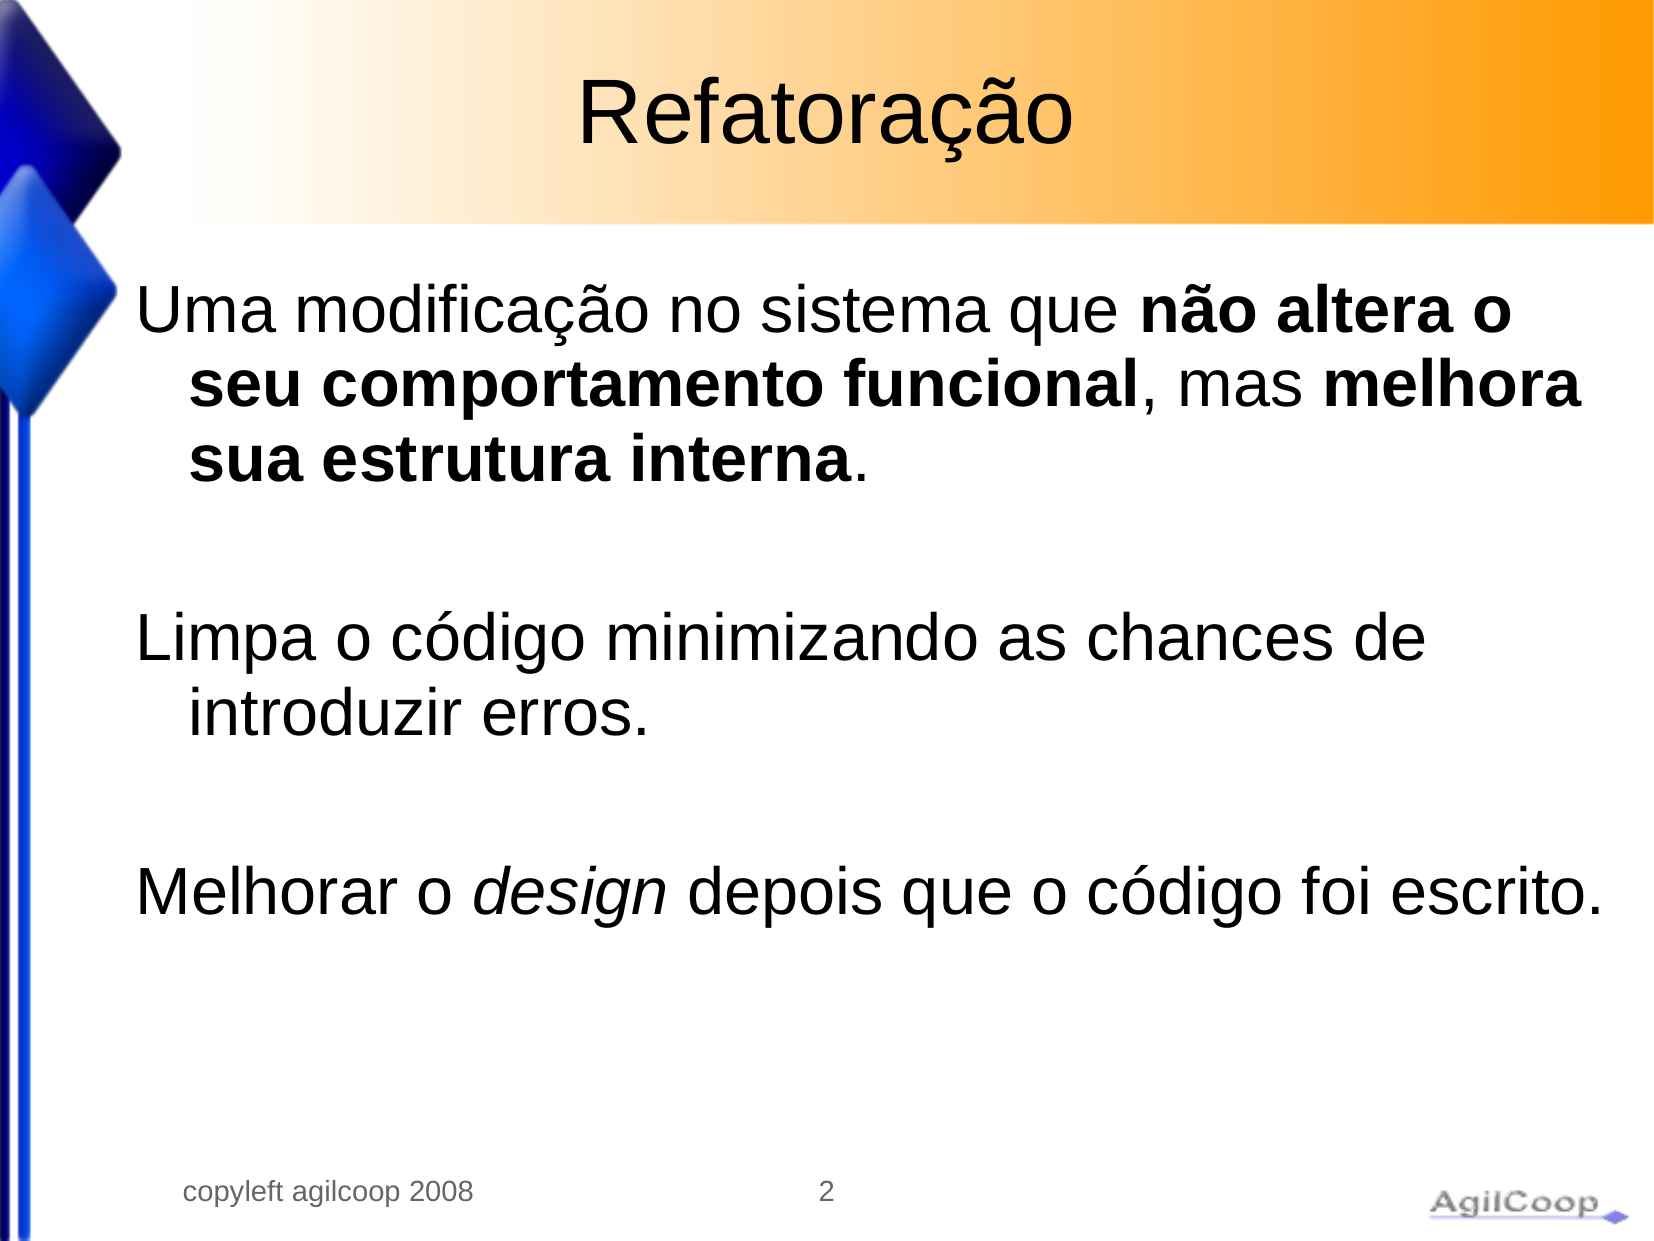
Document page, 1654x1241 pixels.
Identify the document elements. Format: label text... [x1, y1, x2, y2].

title Refatoração [82, 8, 1571, 216]
picture [0, 0, 1654, 1241]
list Uma modificação no sistema que não altera o seu comportamento funcional, mas melhora sua estrutura interna. Limpa o código minimizando as chances de introduzir erros. Melhorar o design depois que o código foi escrito. [118, 271, 1607, 1152]
